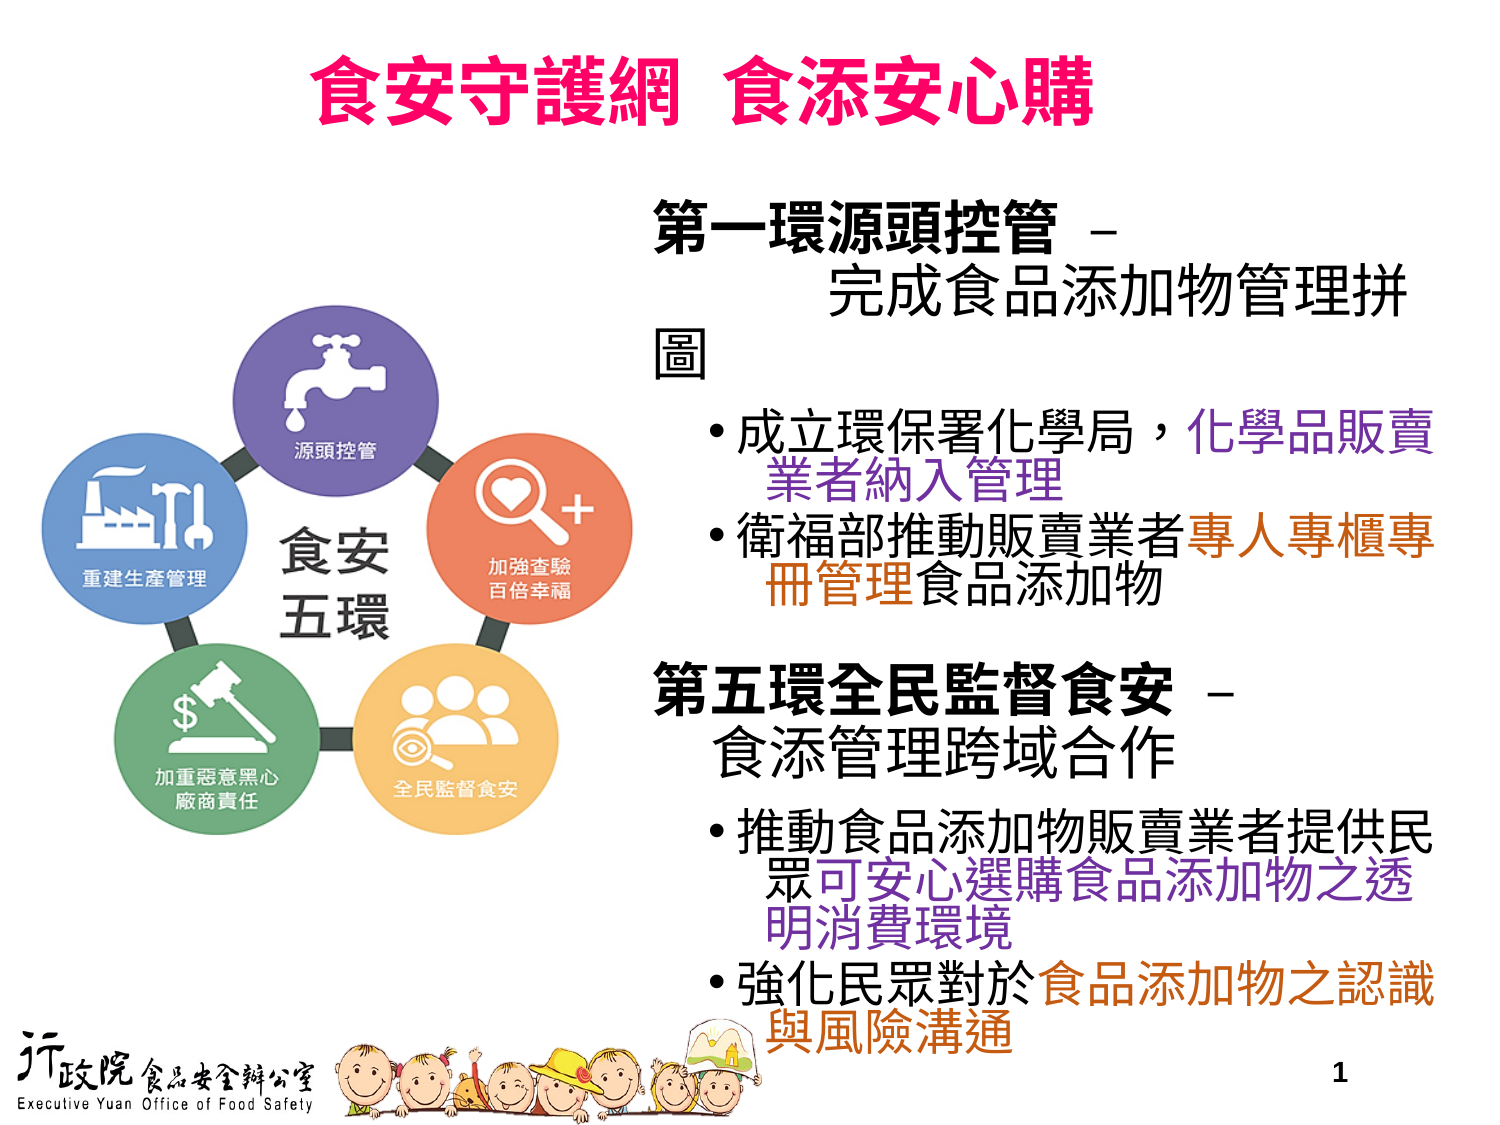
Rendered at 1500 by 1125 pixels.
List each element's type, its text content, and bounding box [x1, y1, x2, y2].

text_box 1 [1316, 1041, 1397, 1102]
picture [4, 243, 636, 906]
list 第一環源頭控管 – 完成食品添加物管理拼圖 成立環保署化學局，化學品販賣業者納入管理 衛福部推動販賣業者專人專櫃專冊管理食品添加物 第五環全民監督食安 – 食添管理跨域合作 推動食品添加物販賣業者提供民眾可安心選購食品添加物之透明消費環境 強化民眾對於食品添加物之認識與風險溝通 [636, 191, 1458, 1102]
text_box 食安守護網 食添安心購 [136, 37, 1305, 142]
